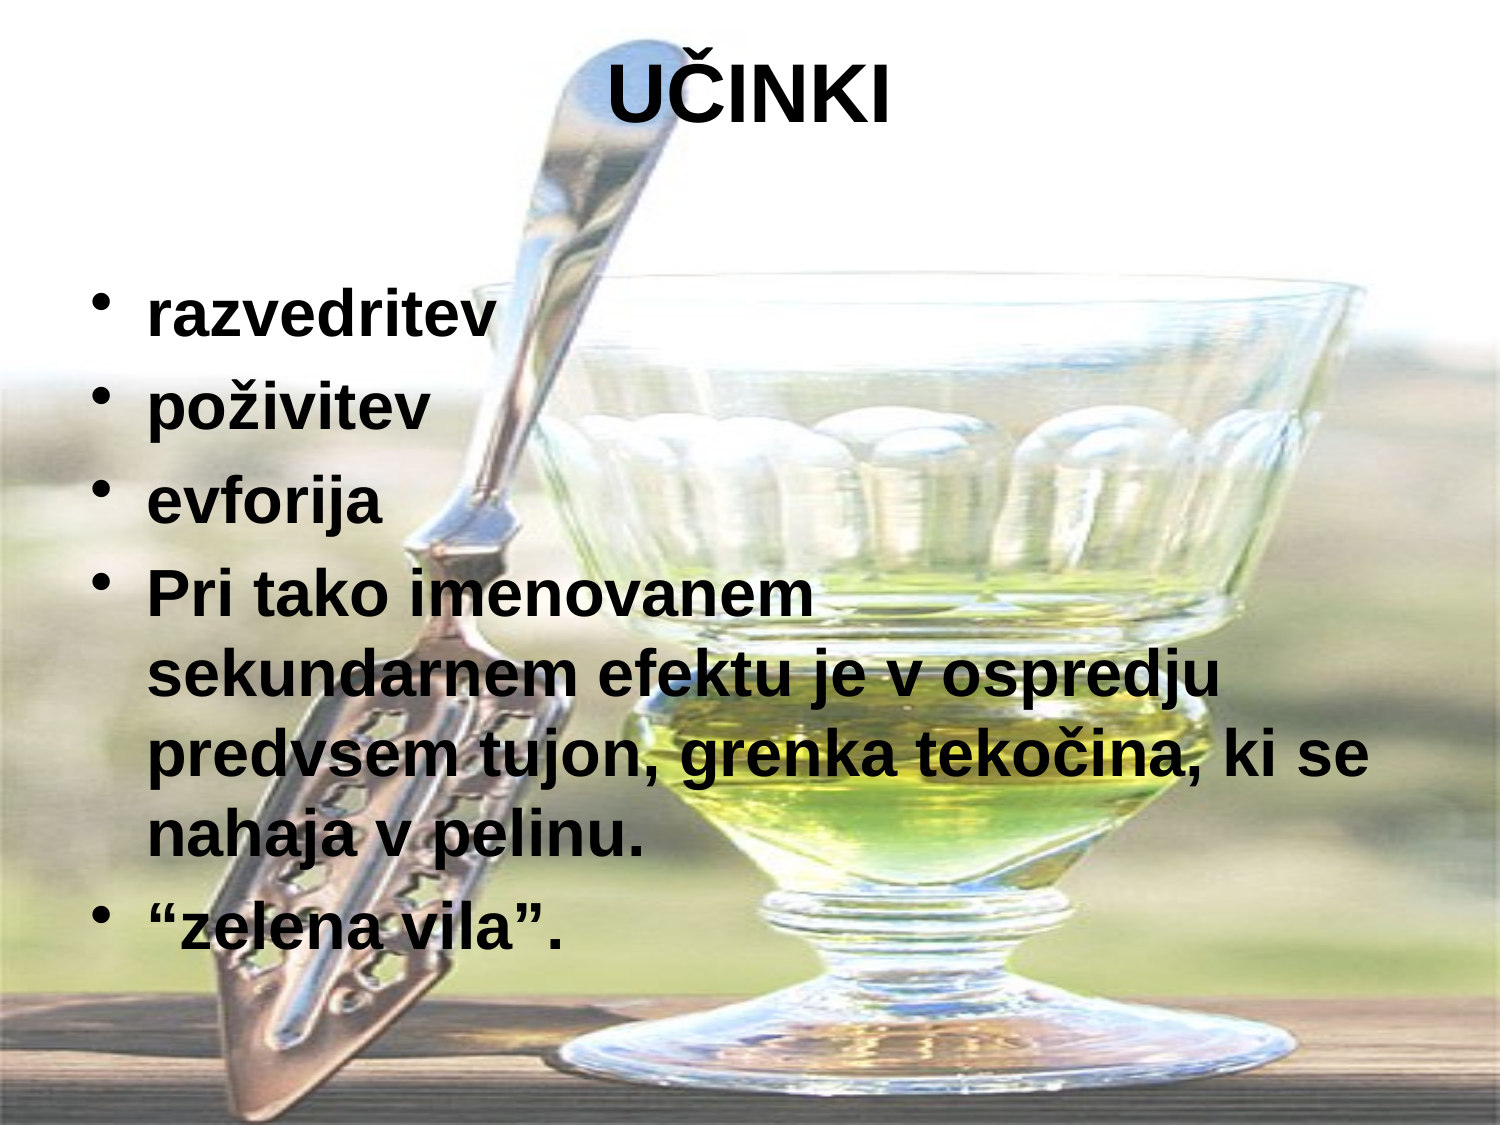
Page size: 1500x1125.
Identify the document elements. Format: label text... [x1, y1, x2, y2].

title UČINKI [75, 45, 1425, 233]
picture [0, 0, 1500, 1125]
list razvedritev poživitev evforija Pri tako imenovanem sekundarnem efektu je v ospredju predvsem tujon, grenka tekočina, ki se nahaja v pelinu. “zelena vila”. [75, 262, 1425, 1005]
